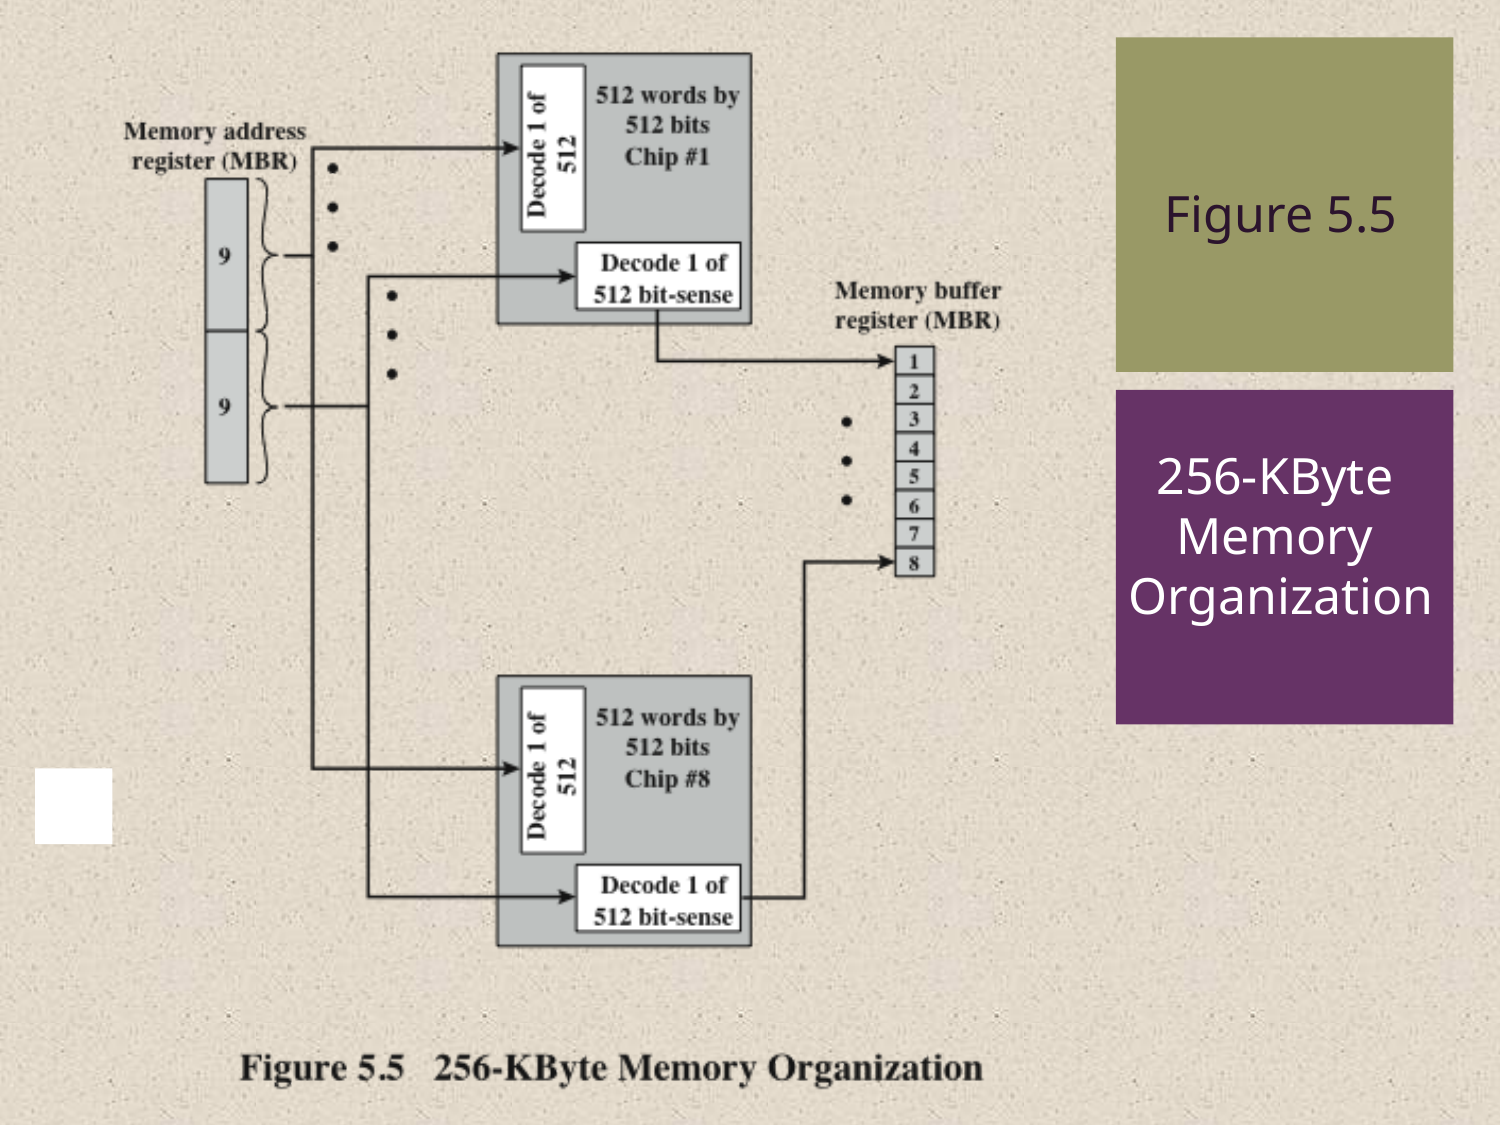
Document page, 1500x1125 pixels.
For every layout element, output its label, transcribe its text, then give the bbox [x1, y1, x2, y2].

text_box [35, 768, 113, 845]
picture [0, 0, 1500, 1125]
text_box Figure 5.5 [1112, 174, 1450, 250]
text_box 256-KByte Memory Organization [1112, 437, 1450, 633]
